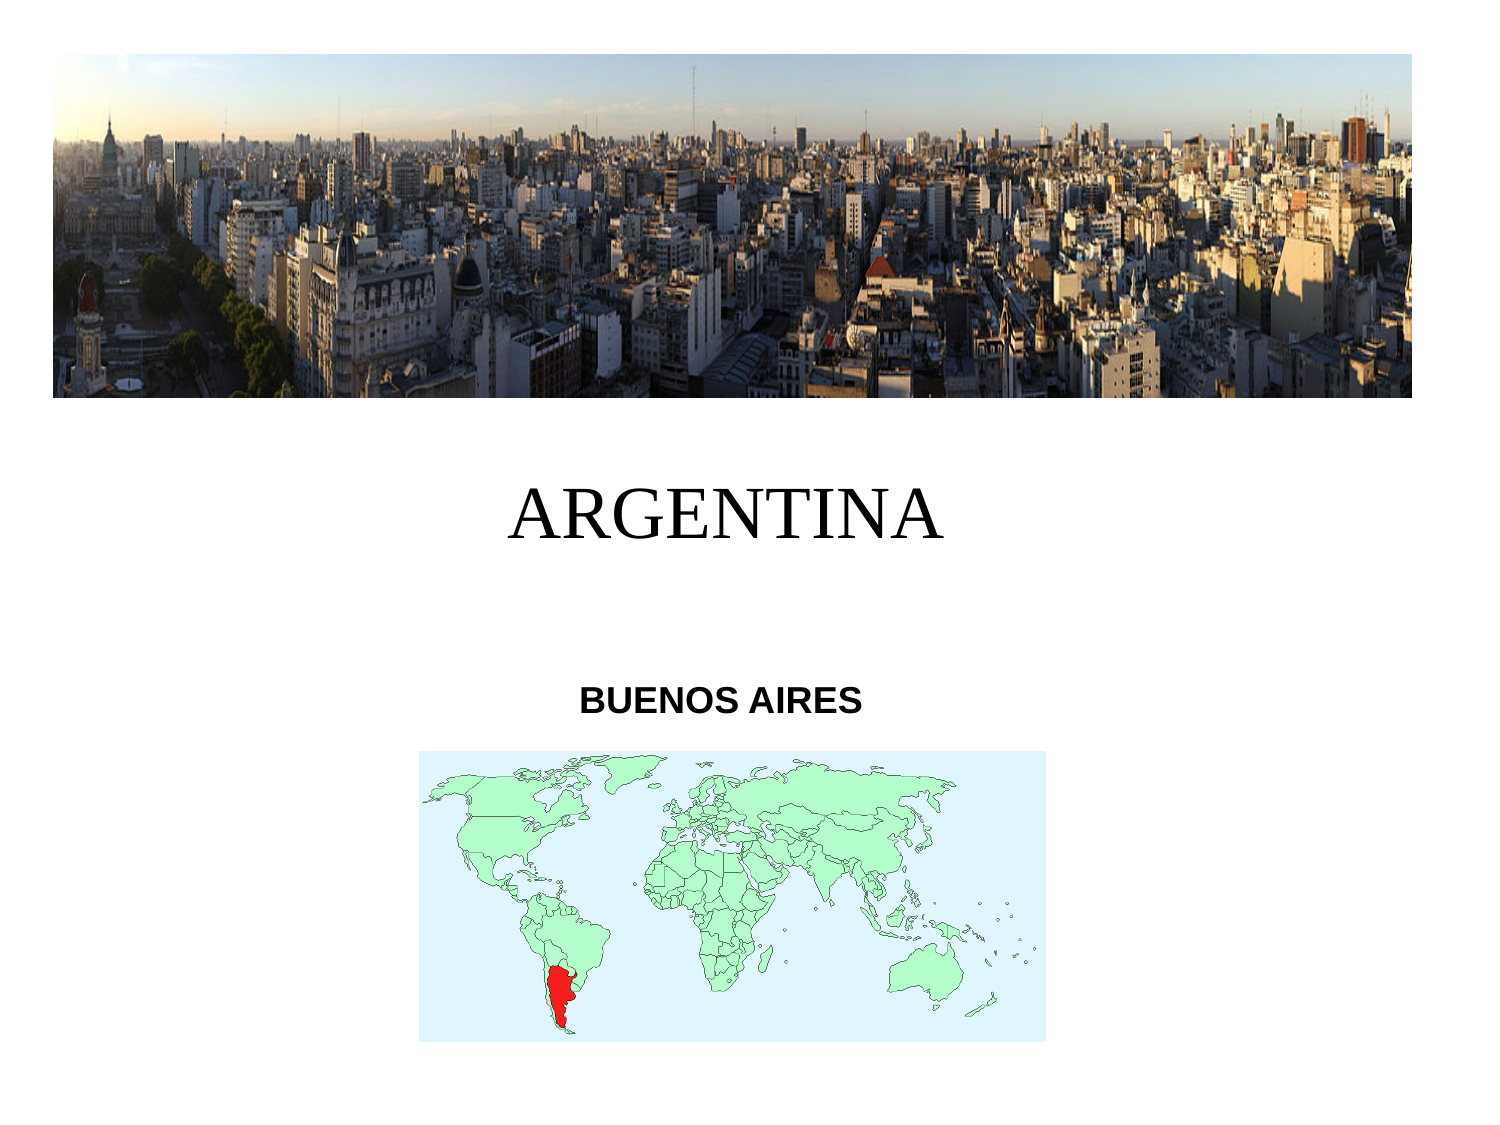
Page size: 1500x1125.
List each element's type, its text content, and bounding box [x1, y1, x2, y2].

text_box ARGENTINA [301, 456, 1152, 587]
picture [53, 54, 1412, 398]
picture [419, 751, 1046, 1042]
text_box BUENOS AIRES [560, 668, 892, 729]
